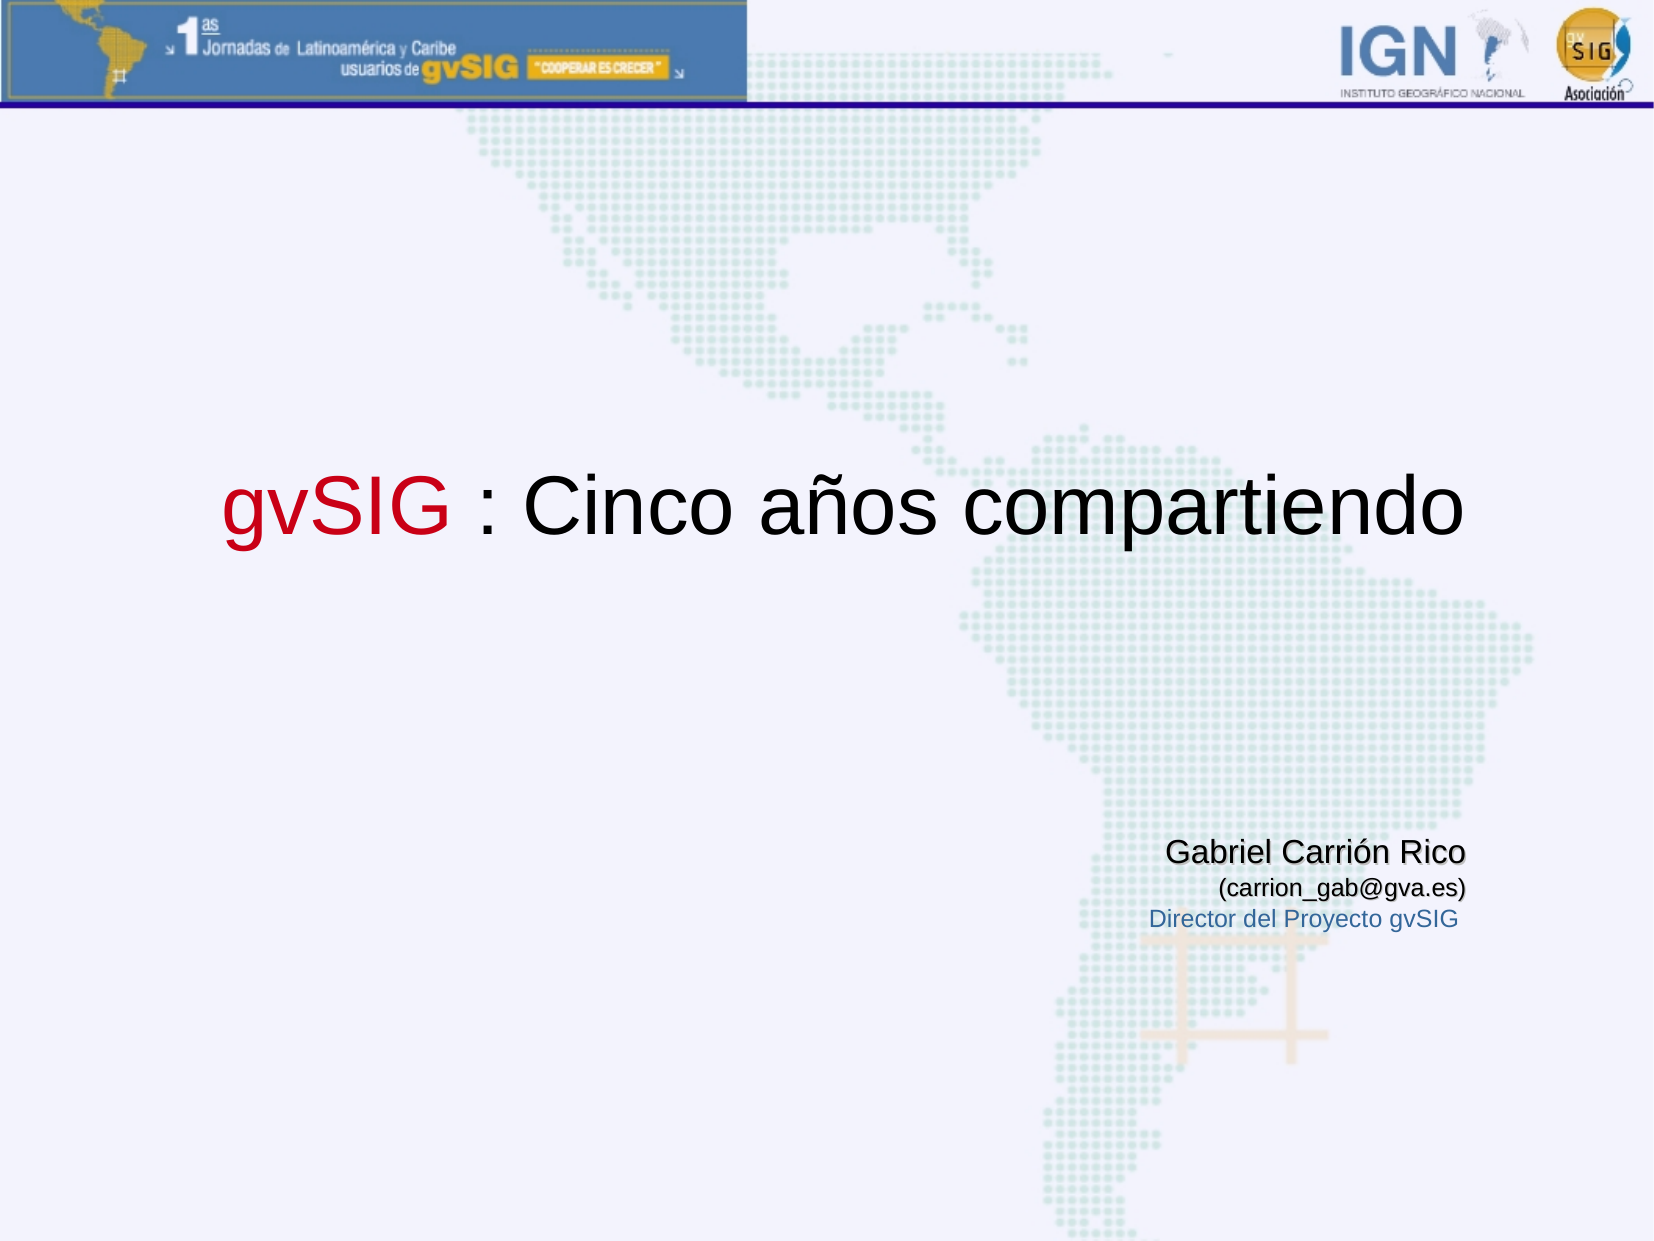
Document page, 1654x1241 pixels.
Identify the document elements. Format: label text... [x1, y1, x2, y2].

text_box gvSIG : Cinco años compartiendo Gabriel Carrión Rico (carrion_gab@gva.es) Director del Proyecto gvSIG [206, 265, 1565, 1137]
picture [0, 0, 1654, 1241]
